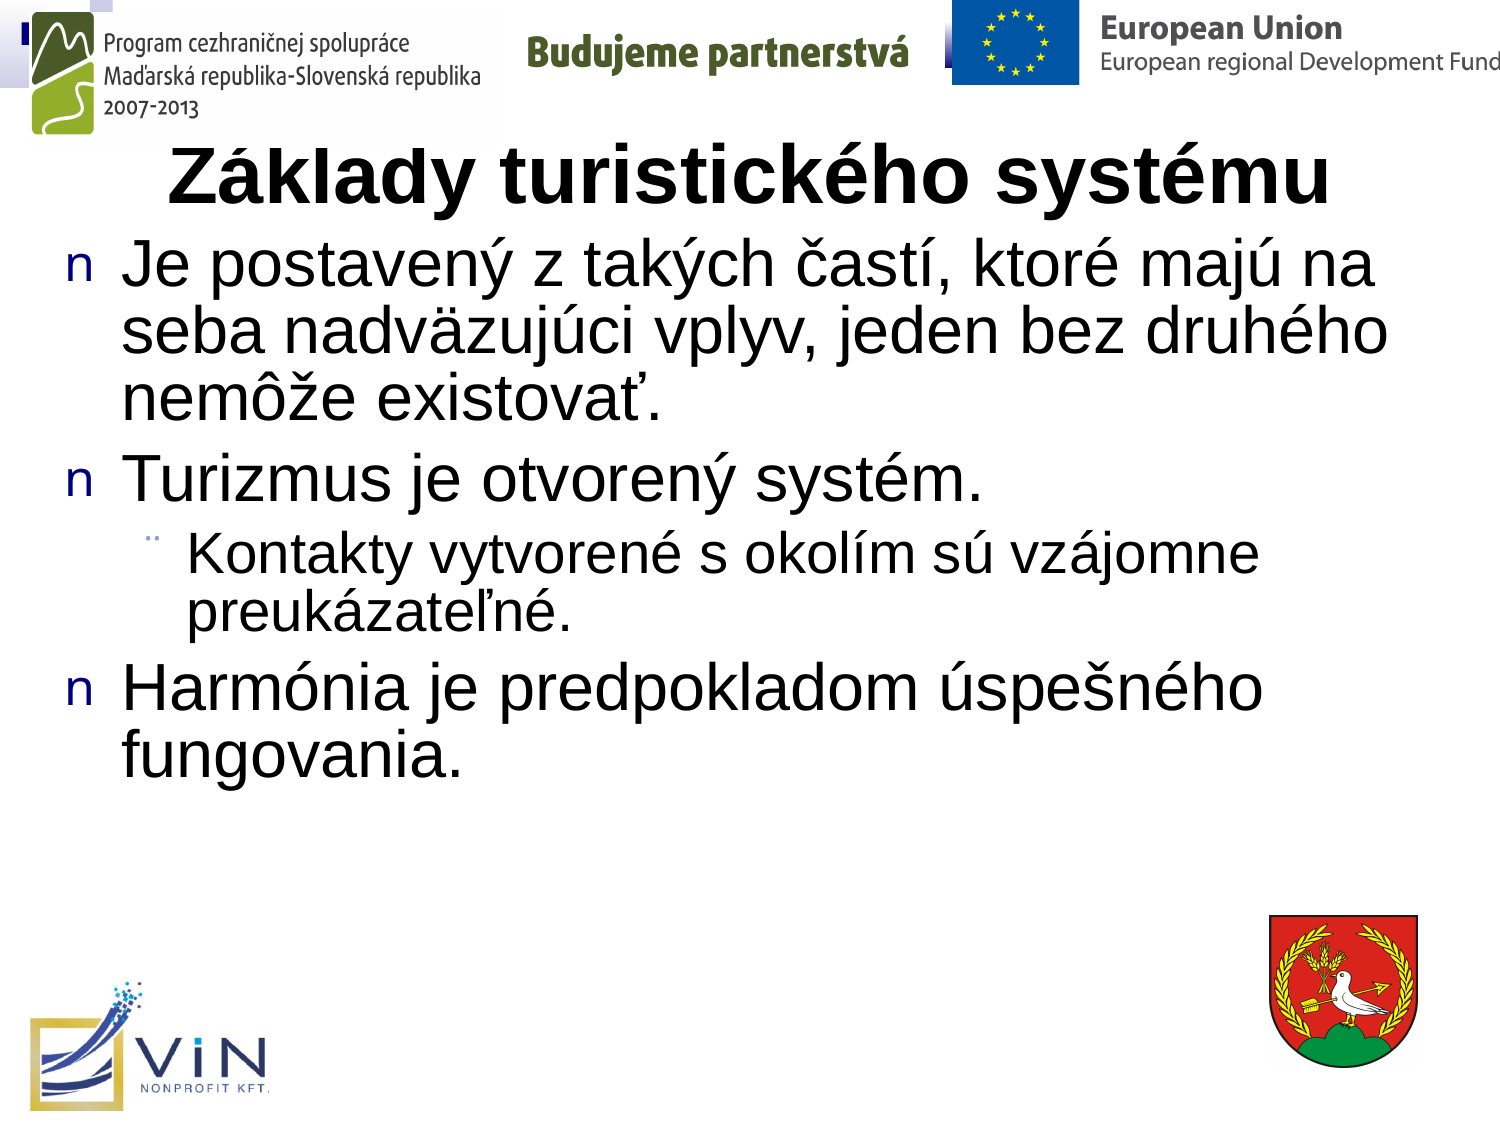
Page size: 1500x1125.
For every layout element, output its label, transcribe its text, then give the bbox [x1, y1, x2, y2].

picture [29, 12, 945, 148]
picture [952, 0, 1500, 87]
picture [7, 980, 269, 1111]
list Je postavený z takých častí, ktoré majú na seba nadväzujúci vplyv, jeden bez druhého nemôže existovať. Turizmus je otvorený systém. Kontakty vytvorené s okolím sú vzájomne preukázateľné. Harmónia je predpokladom úspešného fungovania. [50, 224, 1438, 1025]
picture [1269, 915, 1418, 1068]
title Základy turistického systému [0, 87, 1500, 263]
